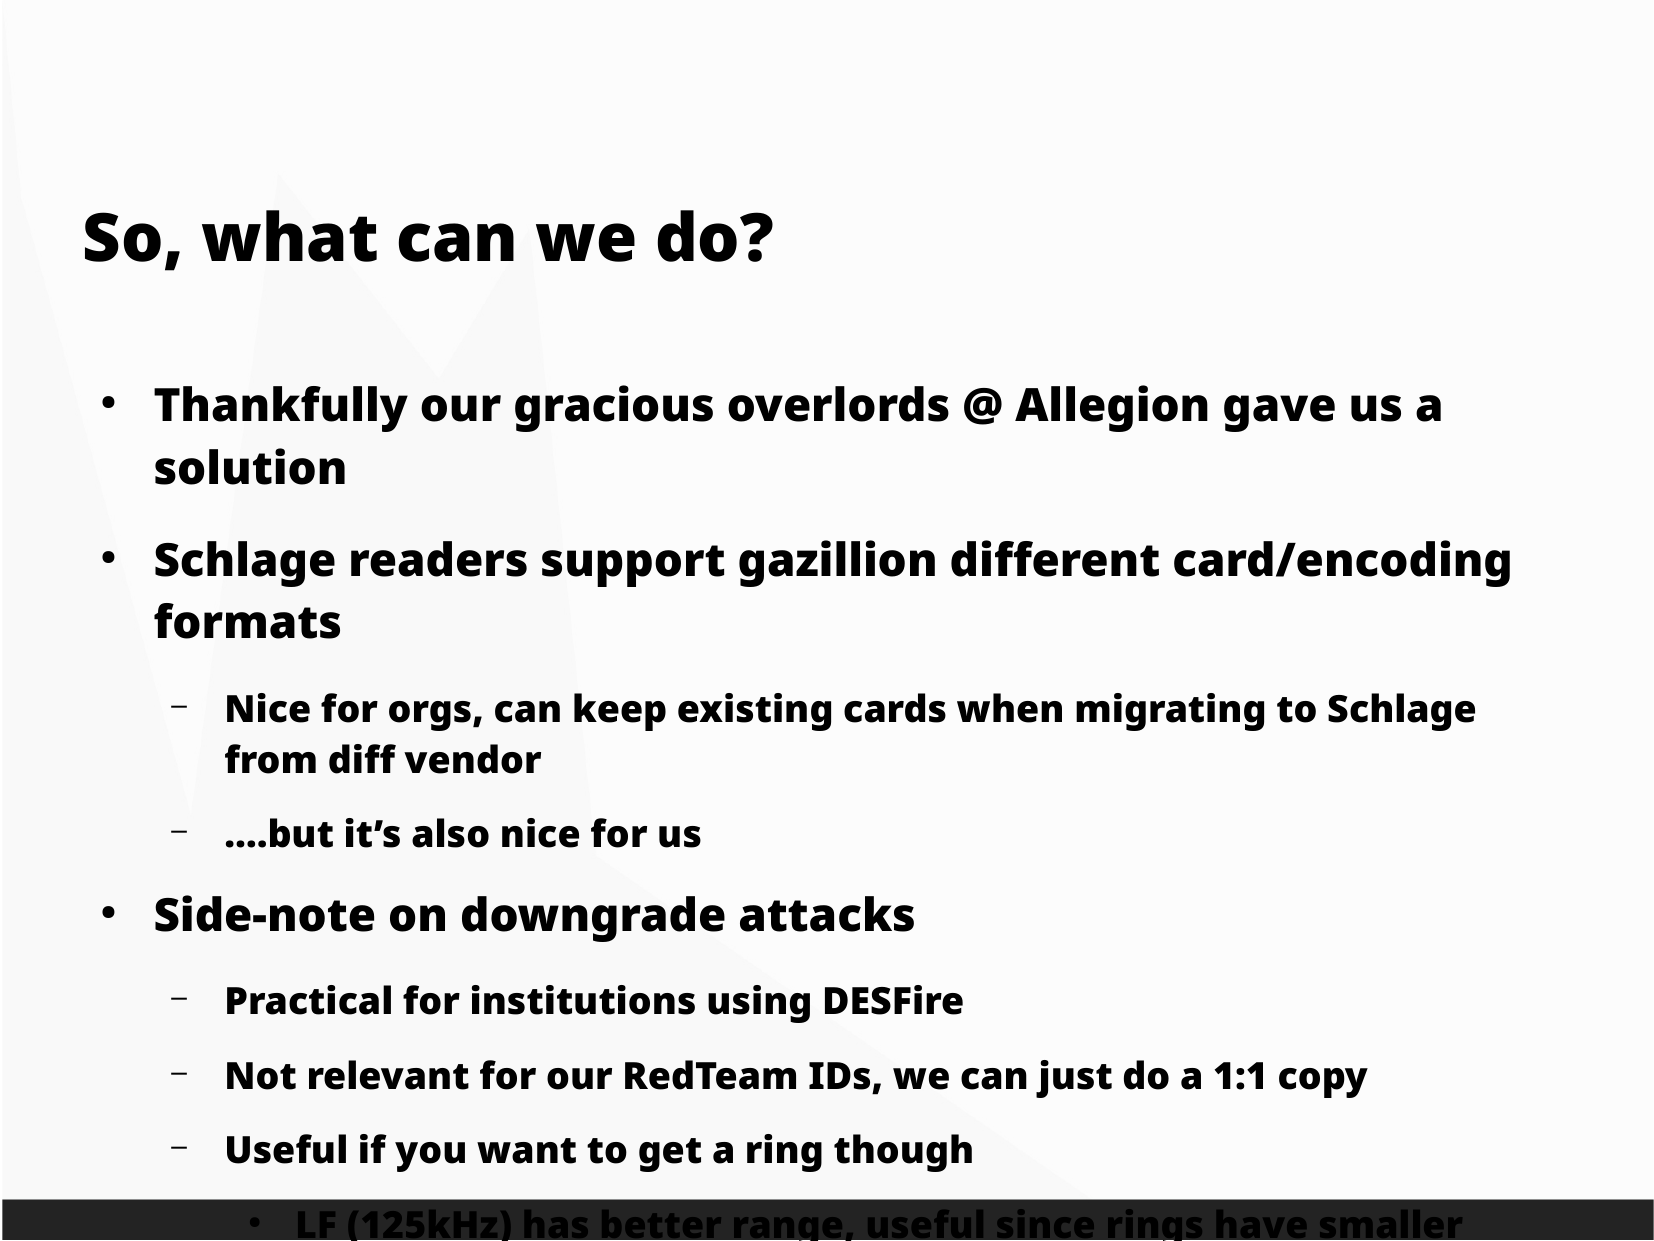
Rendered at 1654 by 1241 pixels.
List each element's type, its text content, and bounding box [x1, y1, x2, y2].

list Thankfully our gracious overlords @ Allegion gave us a solution Schlage readers support gazillion different card/encoding formats Nice for orgs, can keep existing cards when migrating to Schlage from diff vendor ….but it’s also nice for us Side-note on downgrade attacks Practical for institutions using DESFire Not relevant for our RedTeam IDs, we can just do a 1:1 copy Useful if you want to get a ring though LF (125kHz) has better range, useful since rings have smaller antennae Only works on doors, dining halls and printers require NFC (13.56MHz) [82, 372, 1571, 1167]
title So, what can we do? [82, 132, 1571, 340]
picture [2, 0, 1654, 1241]
picture [805, 1223, 811, 1233]
picture [1169, 1223, 1175, 1233]
